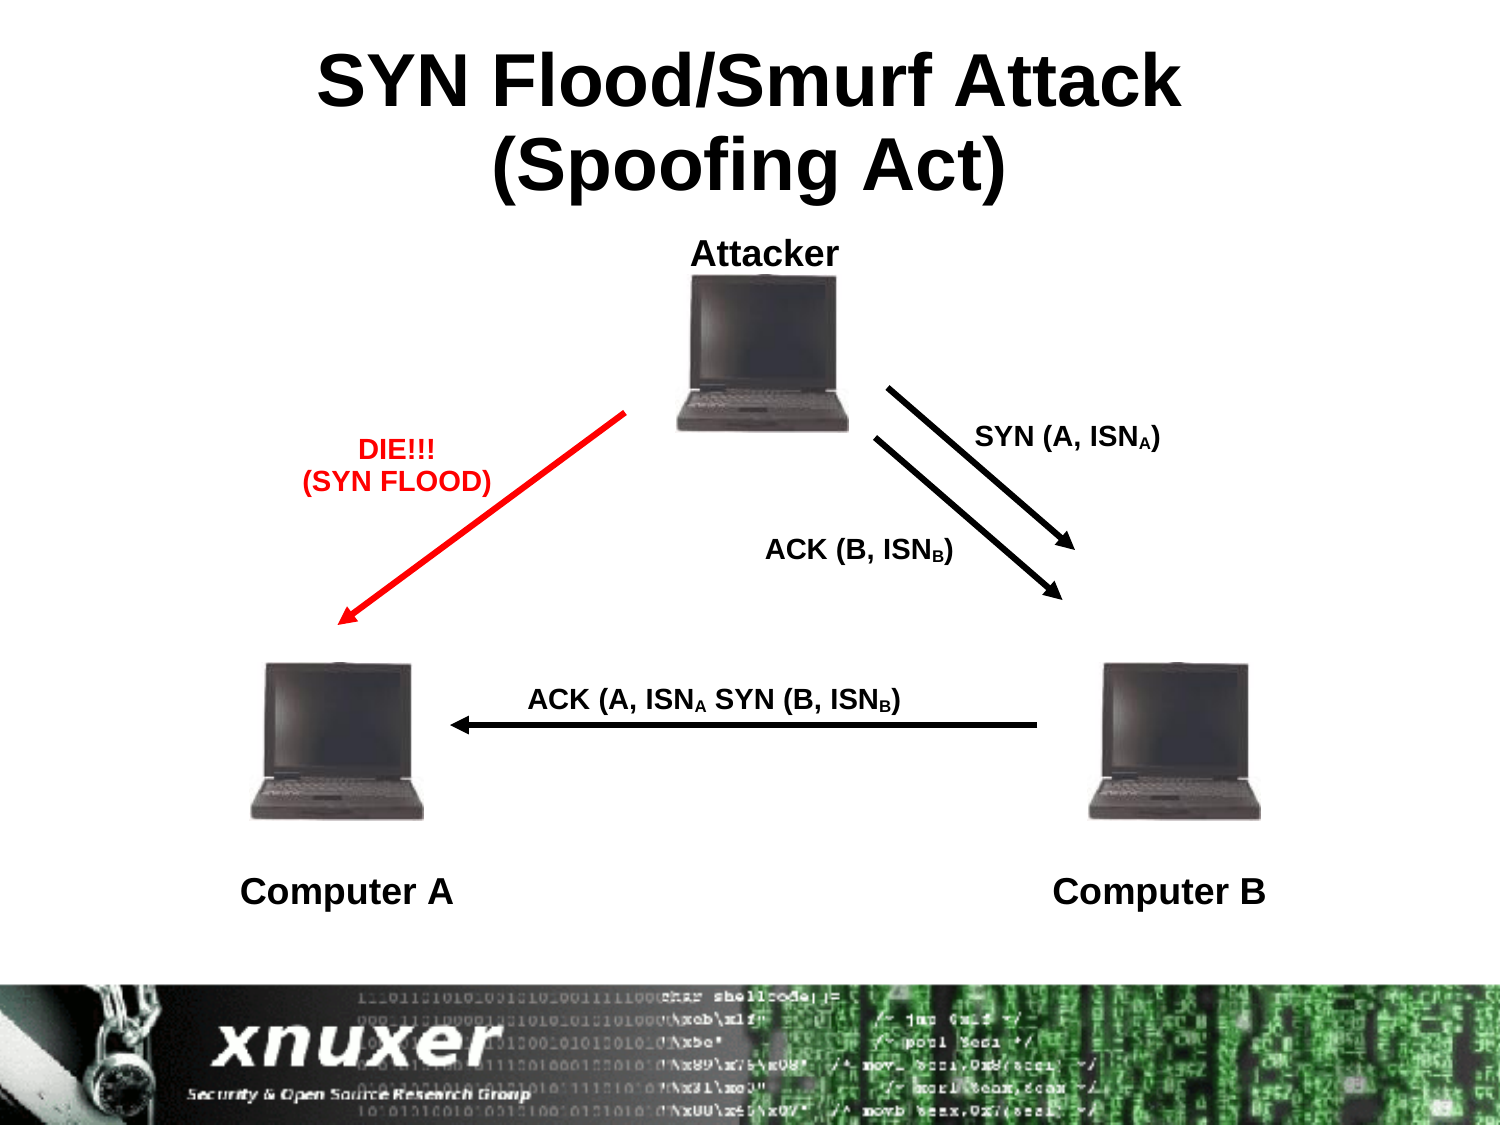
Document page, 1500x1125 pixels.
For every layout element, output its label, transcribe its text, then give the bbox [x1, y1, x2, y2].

picture [0, 0, 1500, 1125]
text_box Attacker [675, 224, 855, 283]
title SYN Flood/Smurf Attack (Spoofing Act) [75, 30, 1426, 215]
text_box ACK (B, ISNB) [750, 525, 969, 574]
text_box ACK (A, ISNA SYN (B, ISNB) [512, 675, 917, 724]
text_box Computer B [1037, 862, 1282, 920]
text_box SYN (A, ISNA) [959, 412, 1176, 461]
text_box Computer A [225, 862, 470, 920]
text_box DIE!!! (SYN FLOOD) [287, 424, 507, 506]
